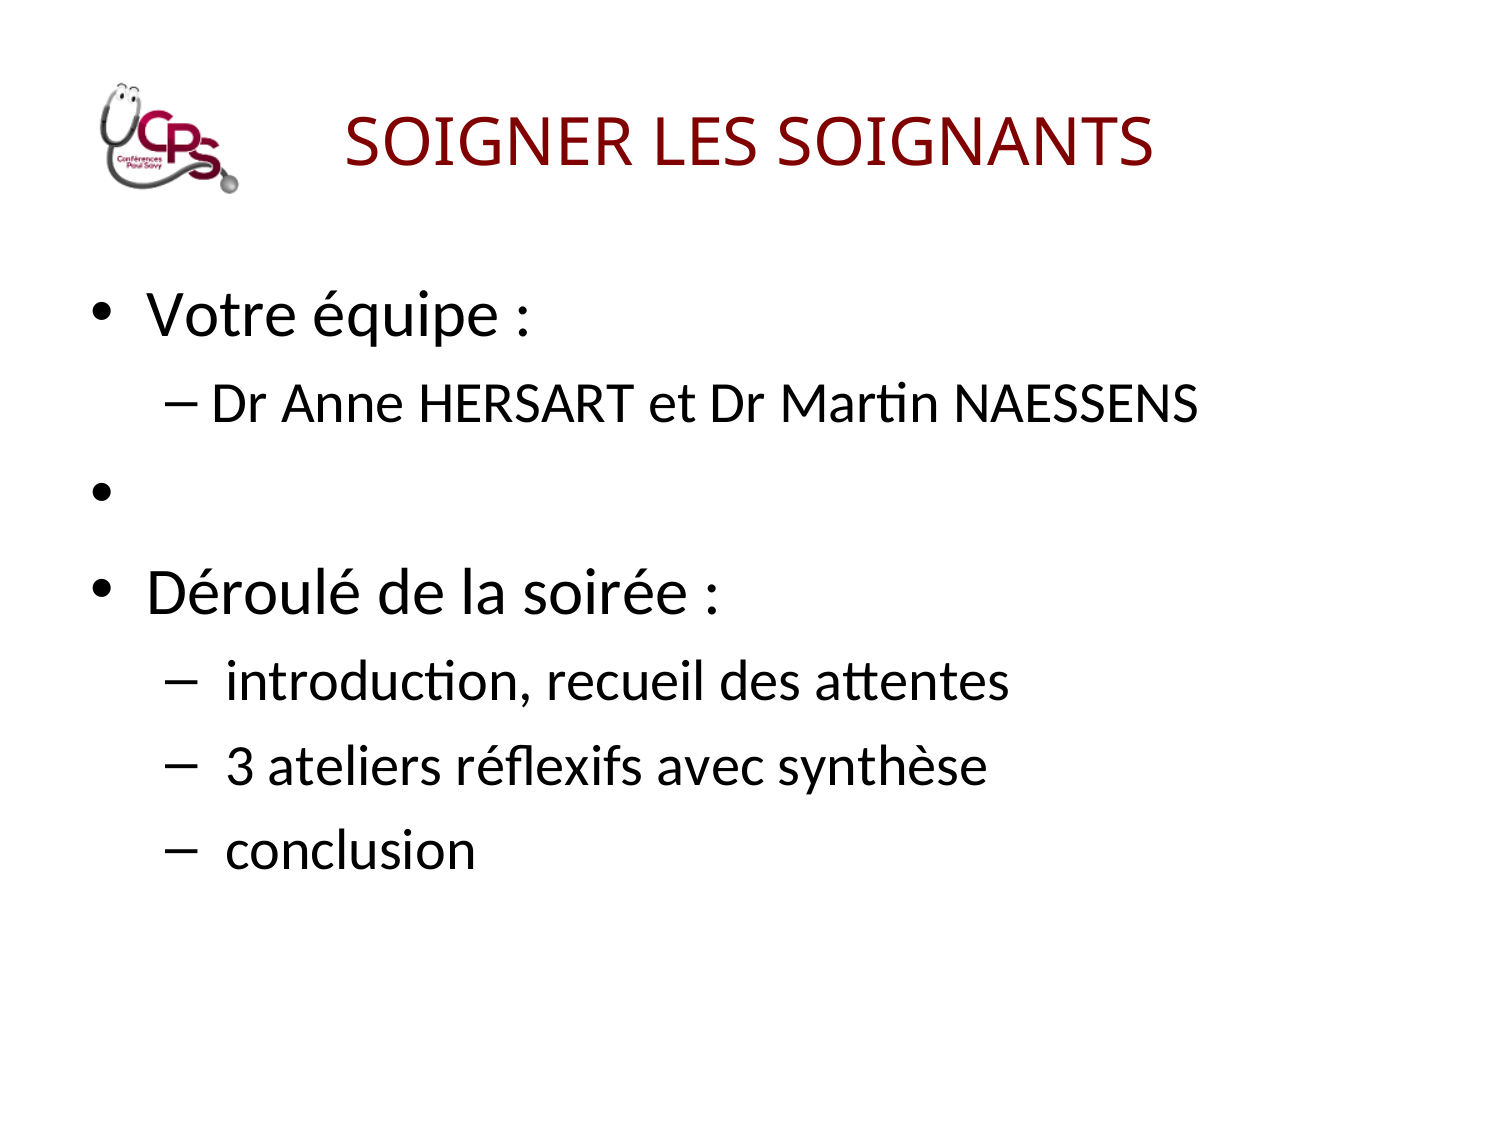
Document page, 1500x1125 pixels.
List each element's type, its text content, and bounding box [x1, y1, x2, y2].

list Votre équipe : Dr Anne HERSART et Dr Martin NAESSENS Déroulé de la soirée : introduction, recueil des attentes 3 ateliers réflexifs avec synthèse conclusion [75, 262, 1426, 1005]
picture [75, 44, 263, 209]
title SOIGNER LES SOIGNANTS [75, 45, 1426, 233]
